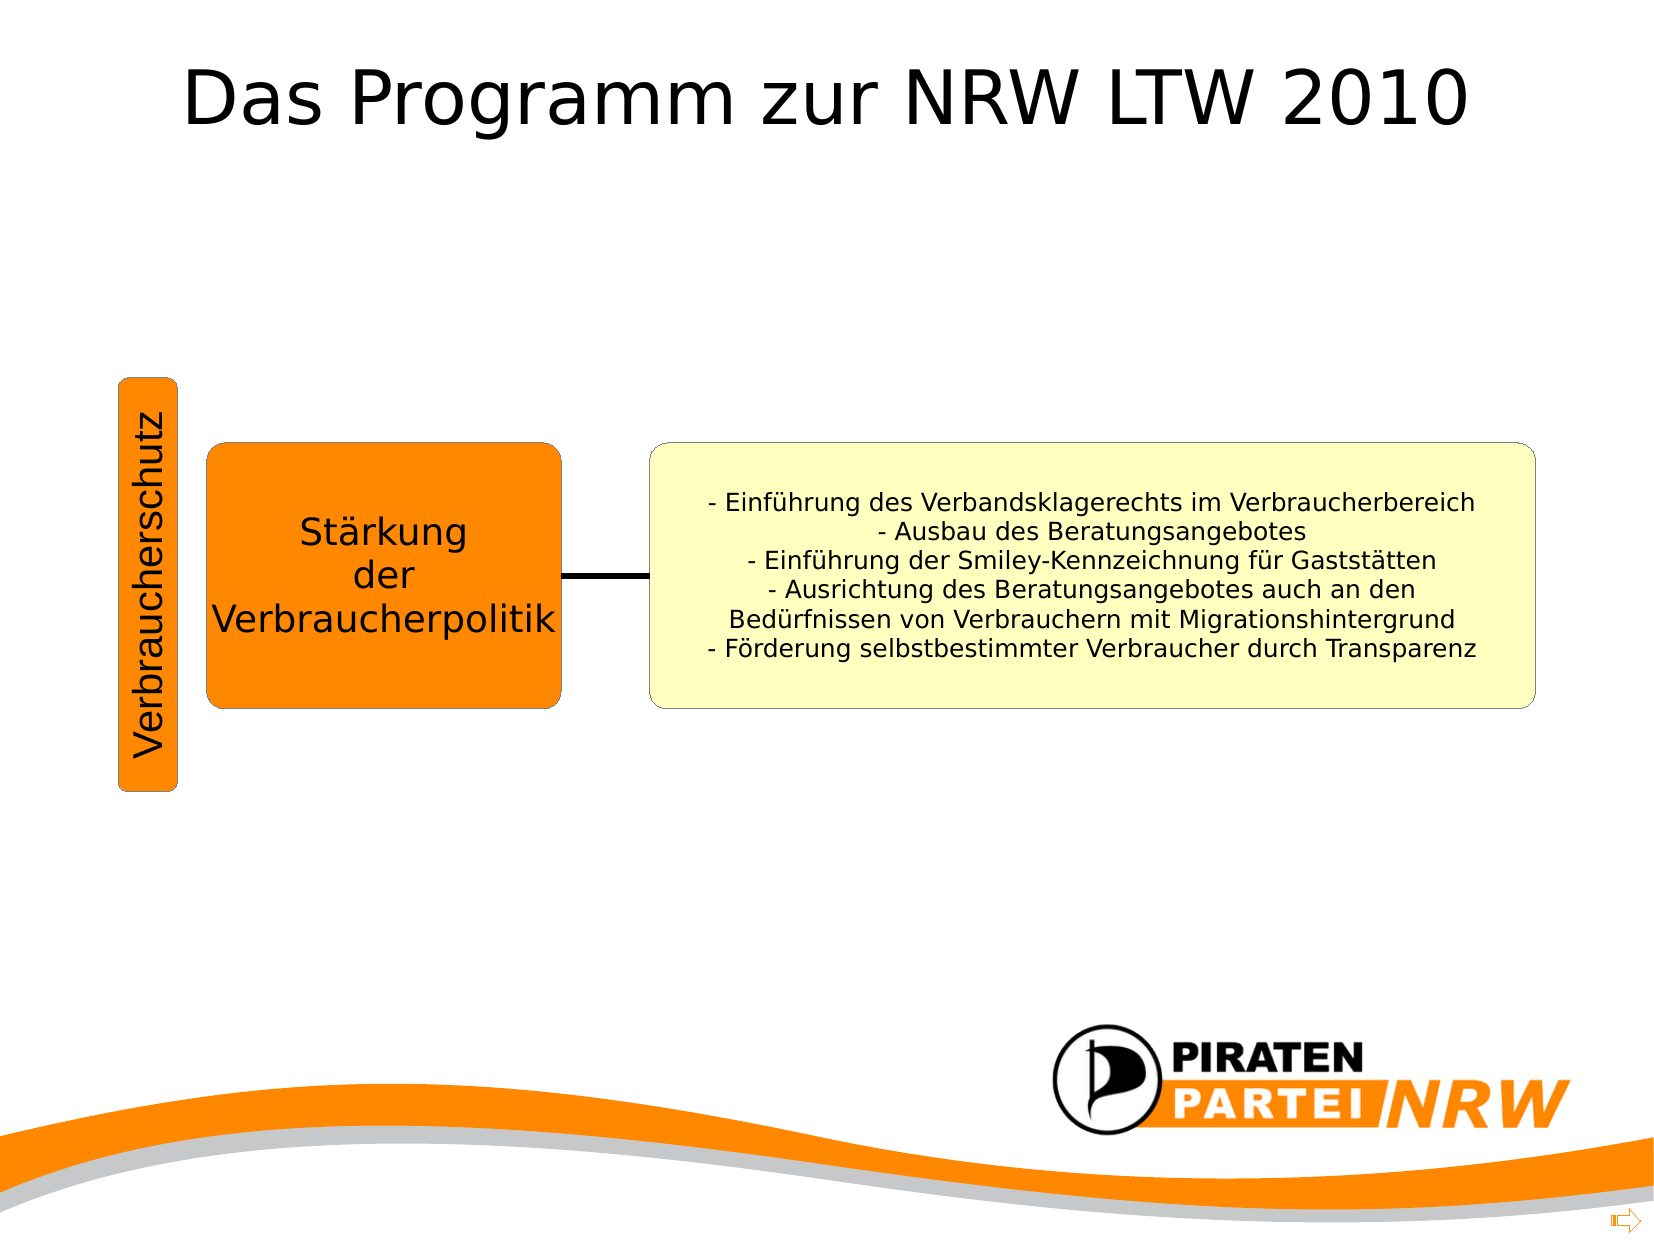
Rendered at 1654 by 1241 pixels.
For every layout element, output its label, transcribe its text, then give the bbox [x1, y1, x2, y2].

title Das Programm zur NRW LTW 2010 [82, 0, 1571, 352]
text_box Stärkung der Verbraucherpolitik [206, 442, 562, 709]
text_box - Einführung des Verbandsklagerechts im Verbraucherbereich - Ausbau des Beratungsangebotes - Einführung der Smiley-Kennzeichnung für Gaststätten - Ausrichtung des Beratungsangebotes auch an den Bedürfnissen von Verbrauchern mit Migrationshintergrund - Förderung selbstbestimmter Verbraucher durch Transparenz [649, 442, 1536, 709]
text_box Verbraucherschutz [118, 377, 178, 792]
picture [1045, 1021, 1579, 1140]
